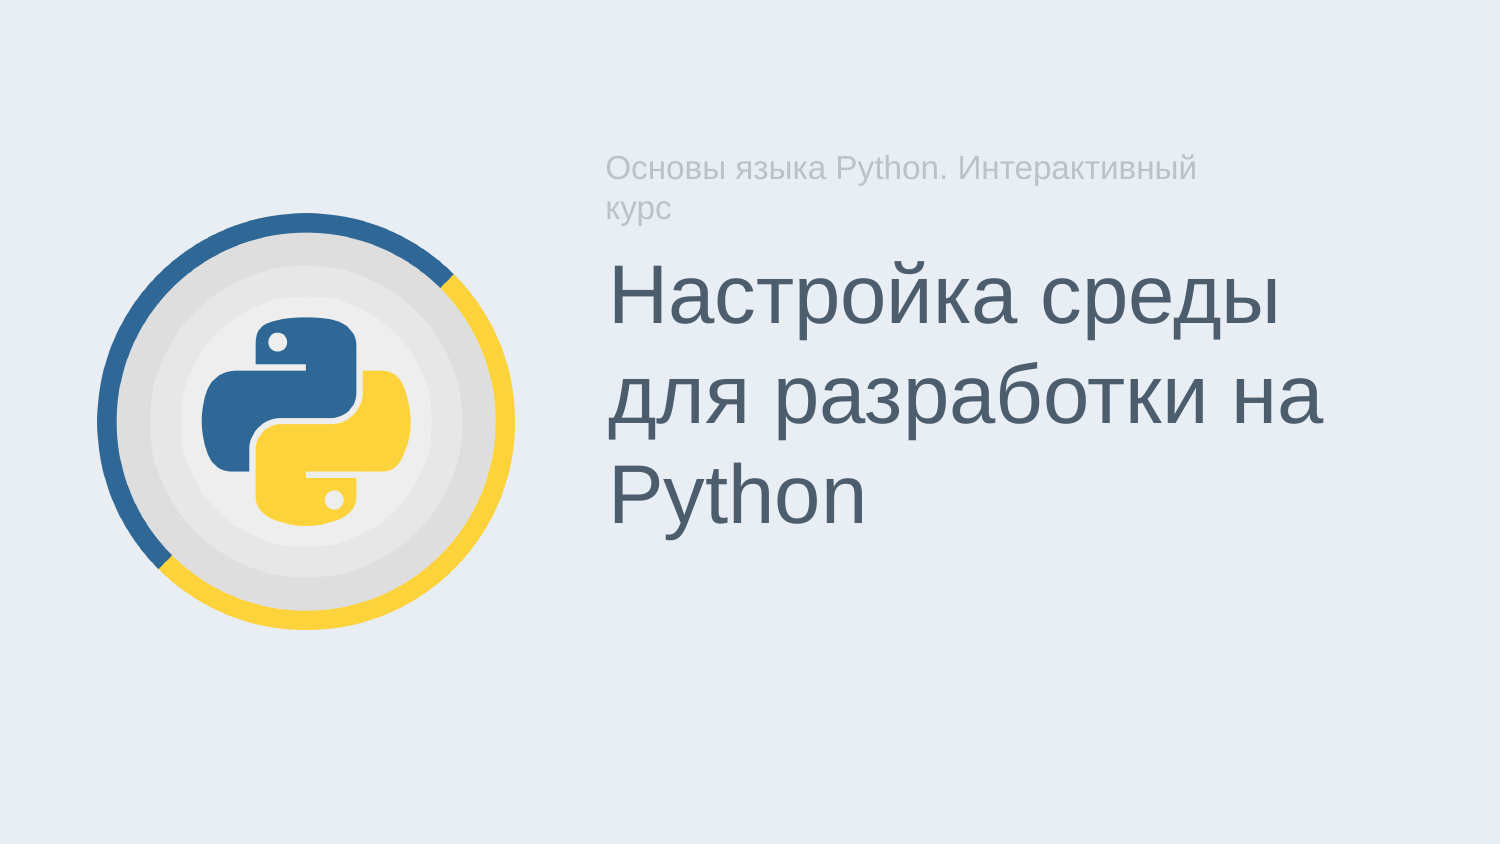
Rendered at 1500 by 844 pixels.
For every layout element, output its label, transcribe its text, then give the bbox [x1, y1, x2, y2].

title Основы языка Python. Интерактивный курс [601, 141, 1274, 188]
picture [97, 213, 515, 630]
text_box Настройка среды для разработки на Python [603, 235, 1423, 608]
